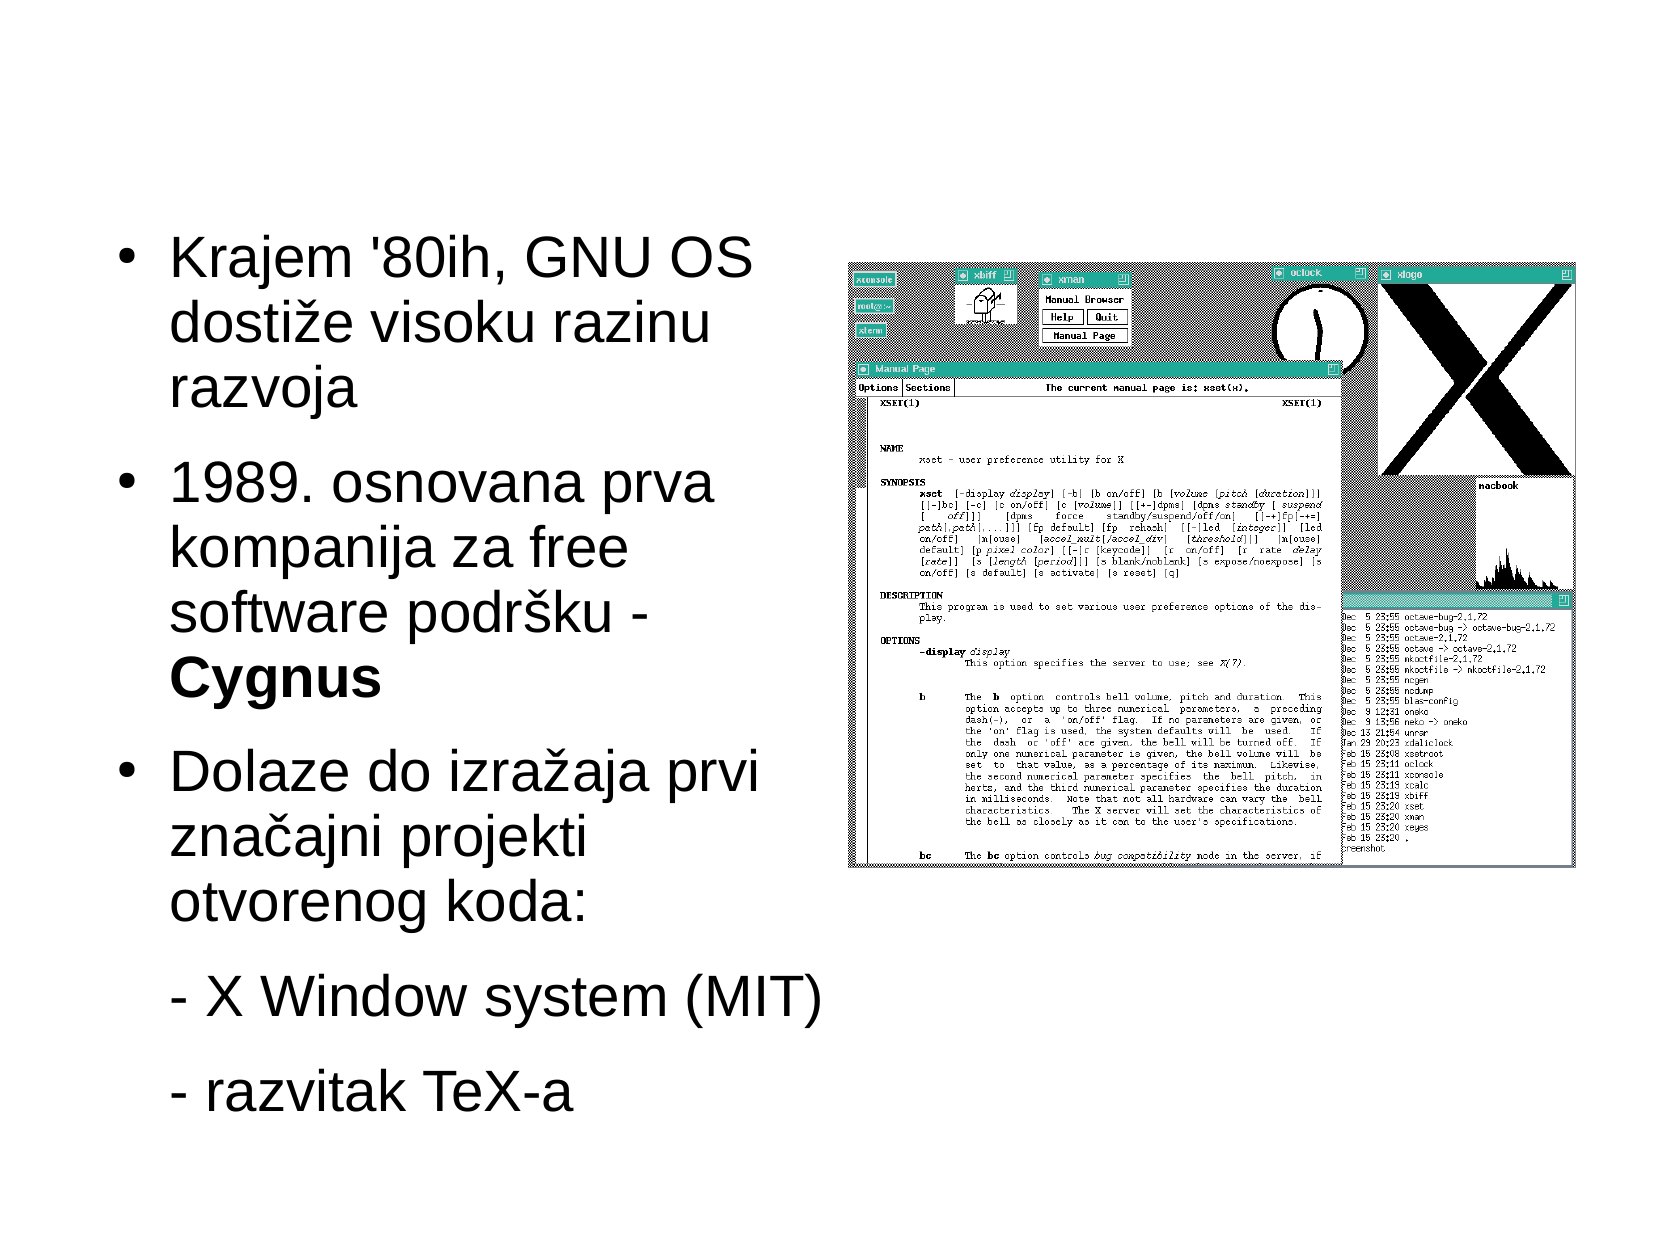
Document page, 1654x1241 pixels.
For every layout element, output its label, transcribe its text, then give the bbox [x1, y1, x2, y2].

list Krajem '80ih, GNU OS dostiže visoku razinu razvoja 1989. osnovana prva kompanija za free software podršku - Cygnus Dolaze do izražaja prvi značajni projekti otvorenog koda: - X Window system (MIT) - razvitak TeX-a [98, 225, 826, 1124]
picture [848, 262, 1576, 868]
